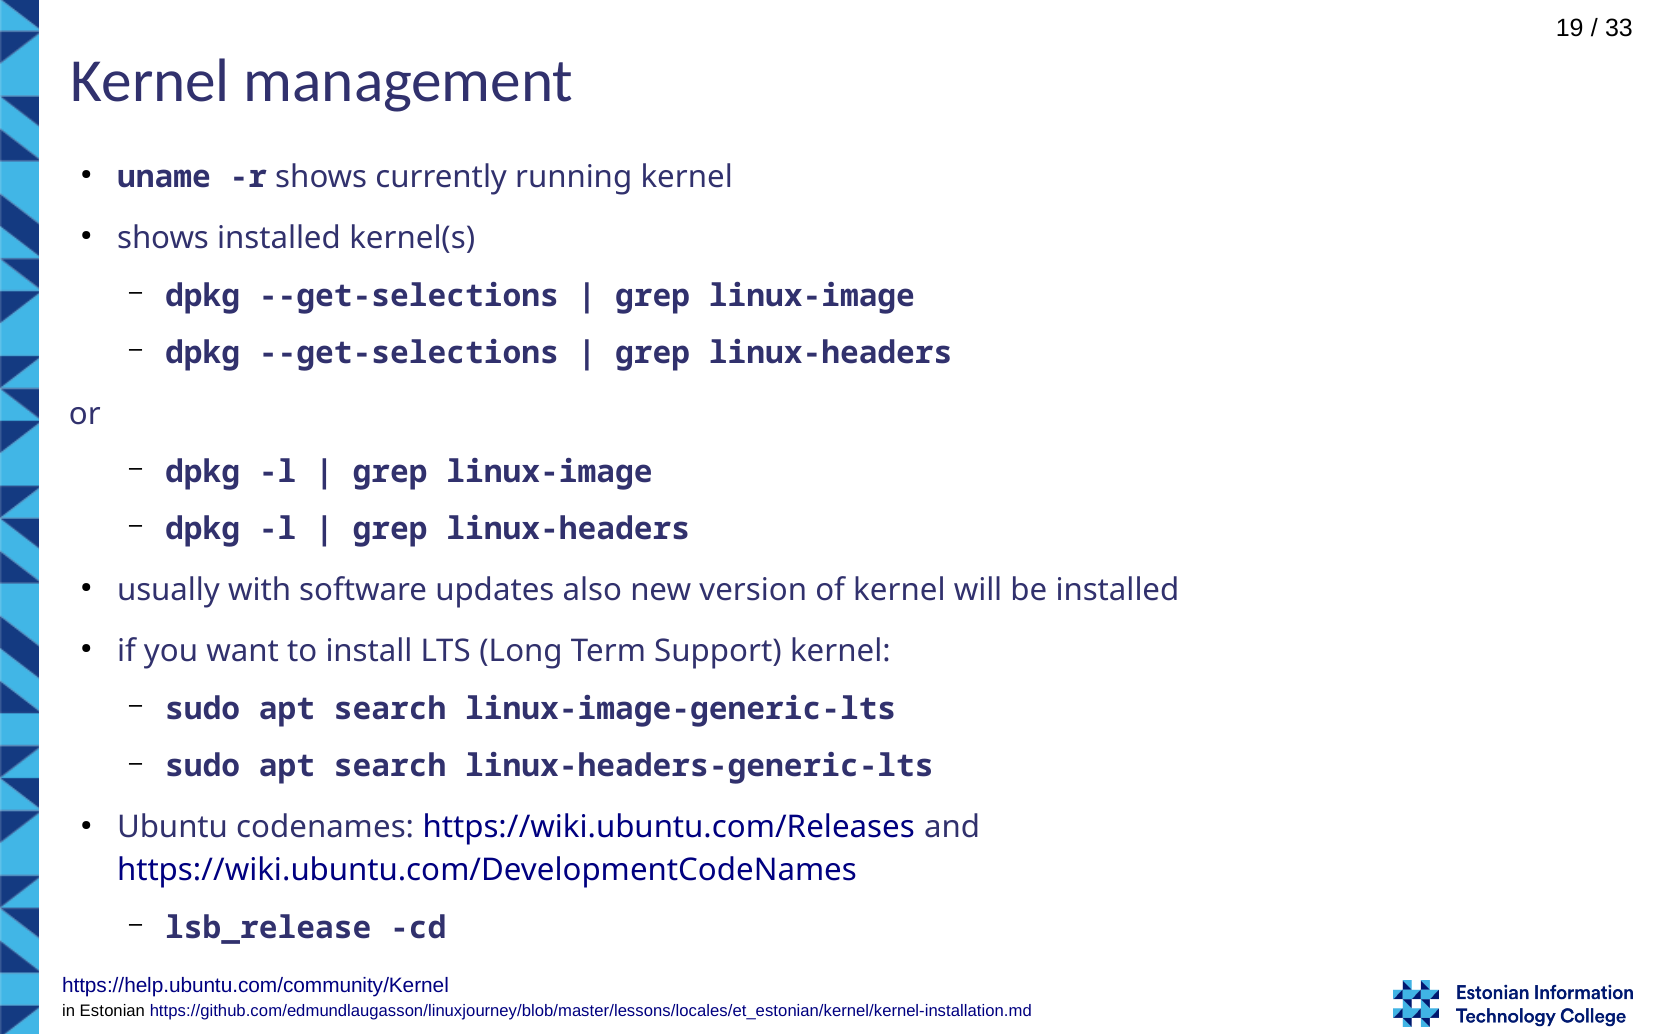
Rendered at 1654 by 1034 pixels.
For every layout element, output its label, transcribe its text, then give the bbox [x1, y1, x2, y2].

text_box https://help.ubuntu.com/community/Kernel [47, 966, 485, 1004]
list uname -r shows currently running kernel shows installed kernel(s) dpkg --get-selections | grep linux-image dpkg --get-selections | grep linux-headers or dpkg -l | grep linux-image dpkg -l | grep linux-headers usually with software updates also new version of kernel will be installed if you want to install LTS (Long Term Support) kernel: sudo apt search linux-image-generic-lts sudo apt search linux-headers-generic-lts Ubuntu codenames: https://wiki.ubuntu.com/Releases and https://wiki.ubuntu.com/DevelopmentCodeNames lsb_release -cd [68, 153, 1630, 957]
text_box in Estonian https://github.com/edmundlaugasson/linuxjourney/blob/master/lessons/locales/et_estonian/kernel/kernel-installation.md [47, 994, 1063, 1028]
title Kernel management [70, 41, 1630, 130]
picture [1393, 980, 1633, 1027]
